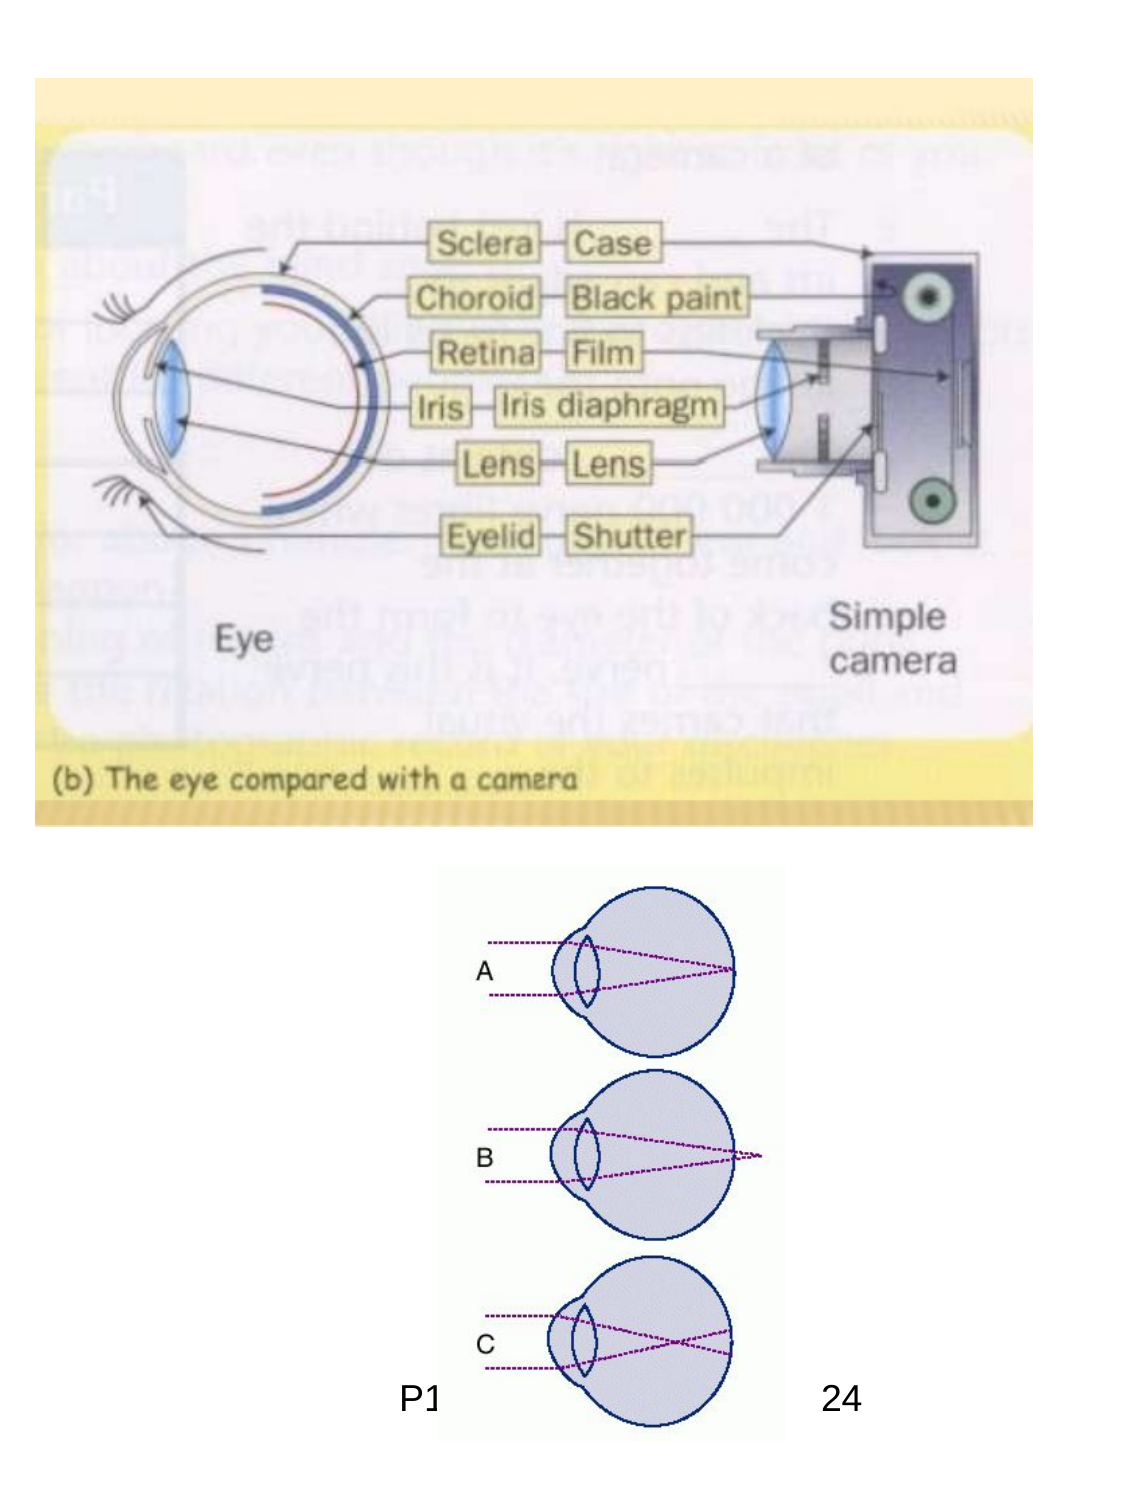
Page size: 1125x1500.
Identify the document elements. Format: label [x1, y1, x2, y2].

picture [35, 78, 1033, 827]
picture [437, 865, 785, 1441]
